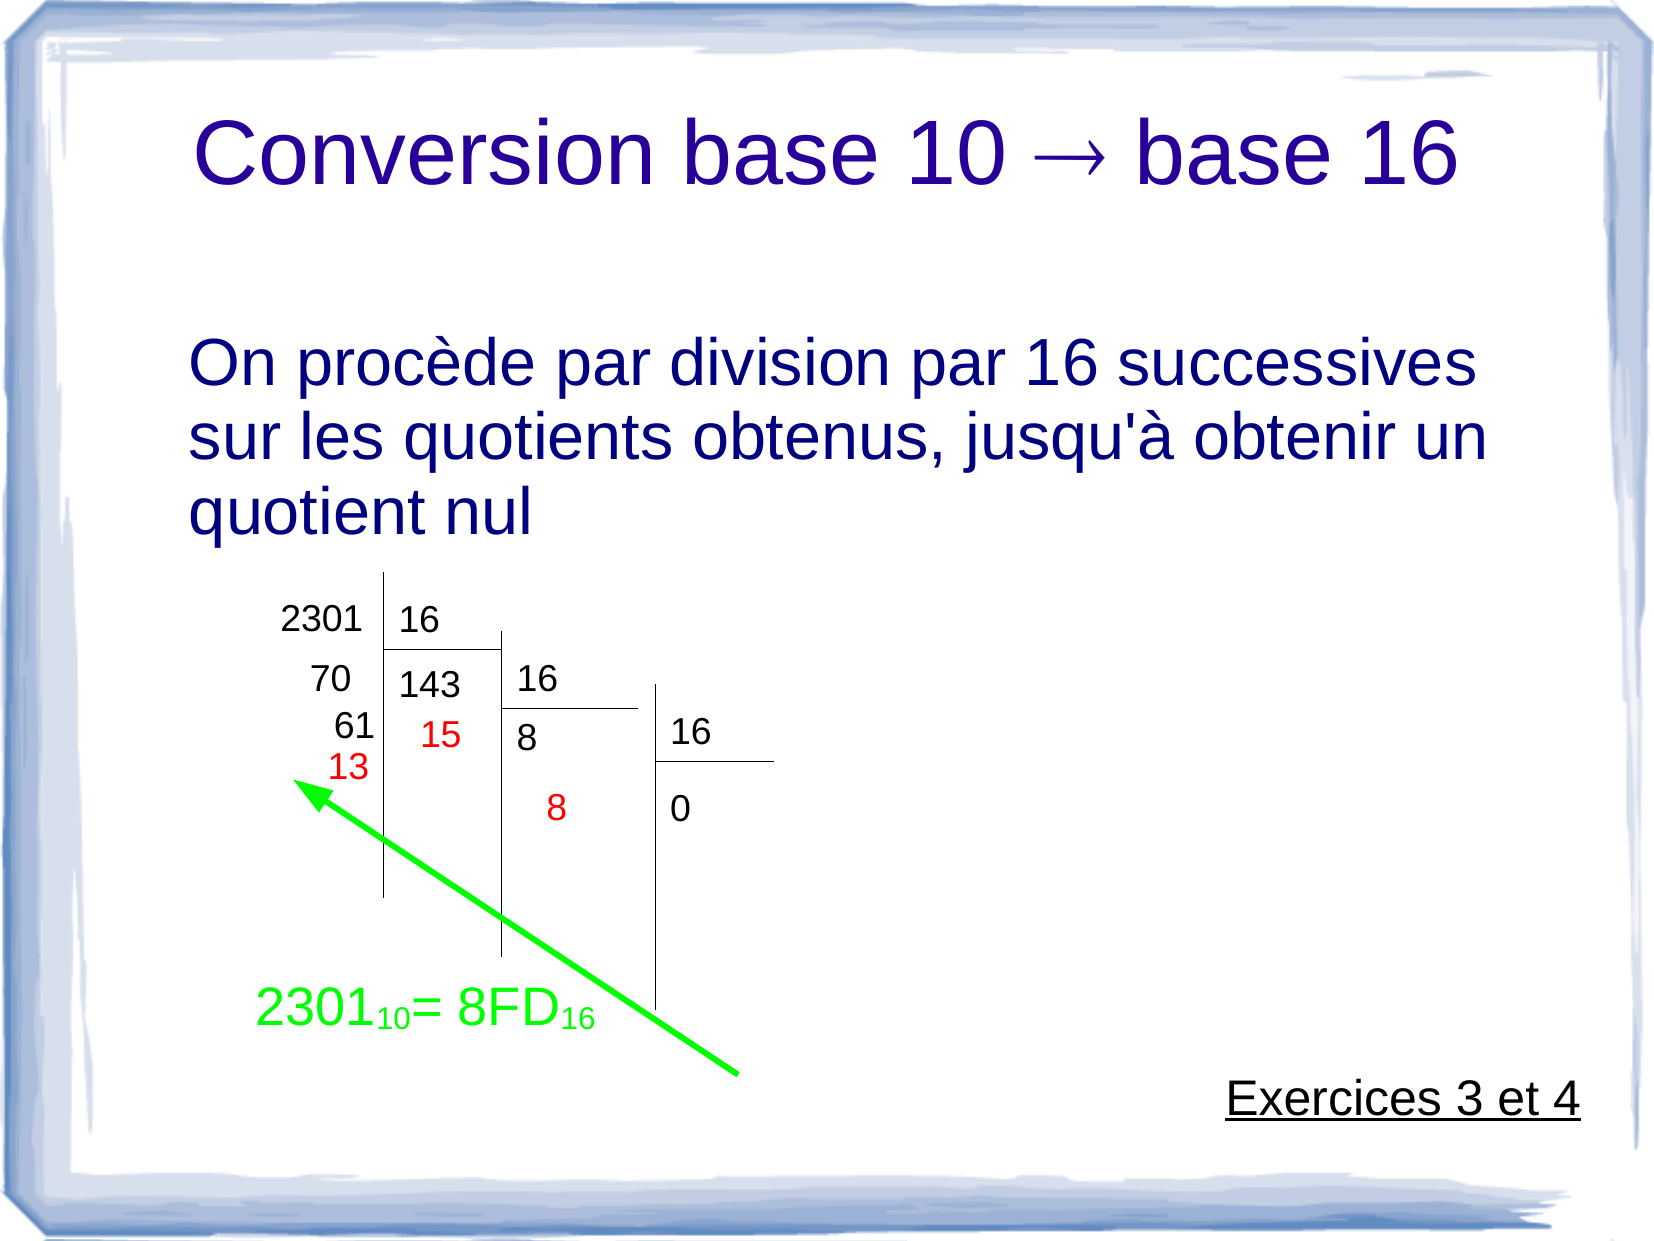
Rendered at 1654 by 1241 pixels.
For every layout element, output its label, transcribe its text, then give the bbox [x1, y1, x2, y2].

text_box 16 [655, 702, 744, 760]
text_box 2301 [265, 590, 383, 648]
text_box 16 [501, 649, 604, 707]
title Conversion base 10  base 16 [82, 49, 1571, 257]
text_box Exercices 3 et 4 [1210, 1062, 1625, 1152]
text_box 61 [318, 696, 408, 754]
text_box 8 [501, 708, 588, 766]
text_box 13 [312, 738, 402, 798]
text_box 8 [531, 779, 591, 837]
text_box 16 [383, 590, 473, 648]
picture [0, 0, 1654, 1241]
text_box 230110= 8FD16 [240, 969, 611, 1063]
text_box 0 [655, 779, 715, 837]
list On procède par division par 16 successives sur les quotients obtenus, jusqu'à obtenir un quotient nul [118, 324, 1571, 550]
text_box 70 [295, 649, 384, 707]
text_box 15 [405, 706, 497, 764]
text_box 143 [384, 655, 501, 713]
